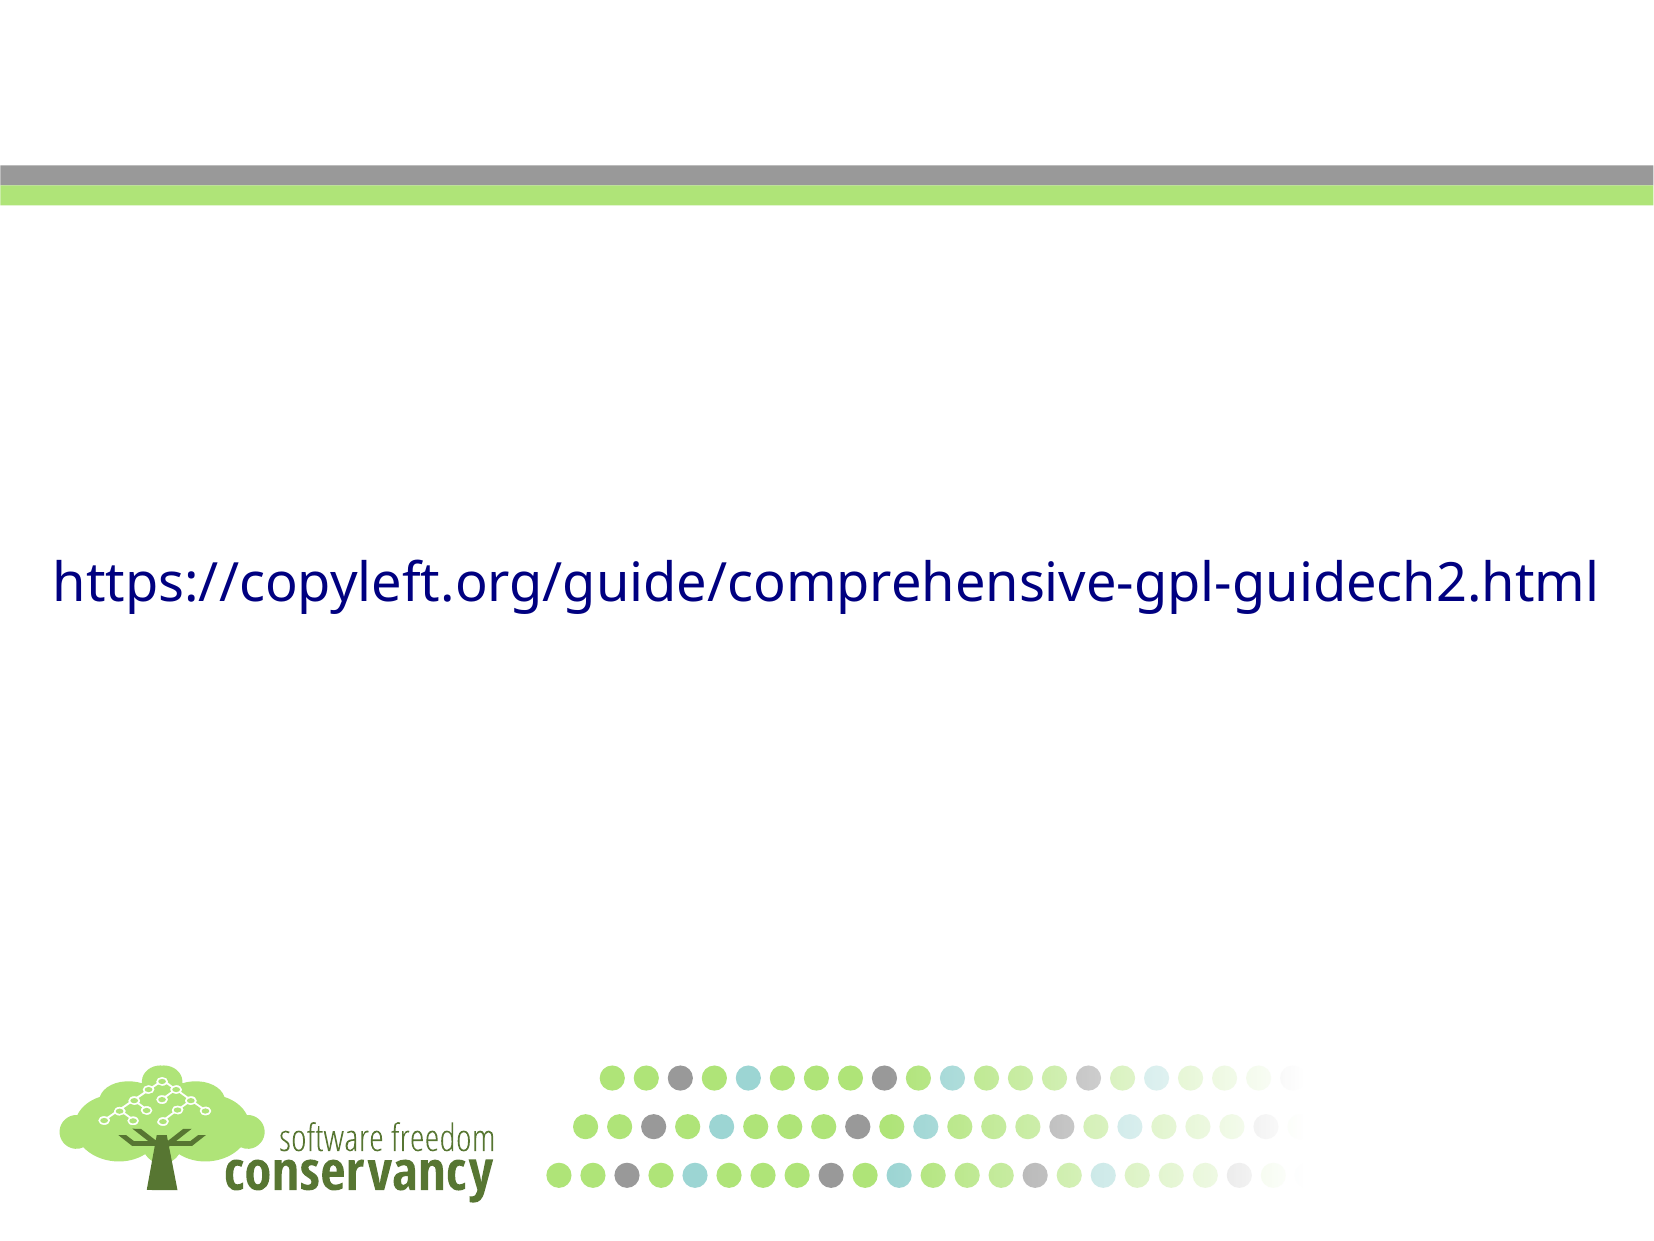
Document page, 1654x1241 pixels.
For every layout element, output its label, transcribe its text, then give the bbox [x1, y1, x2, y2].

title https://copyleft.org/guide/comprehensive-gpl-guidech2.html [0, 435, 1654, 727]
